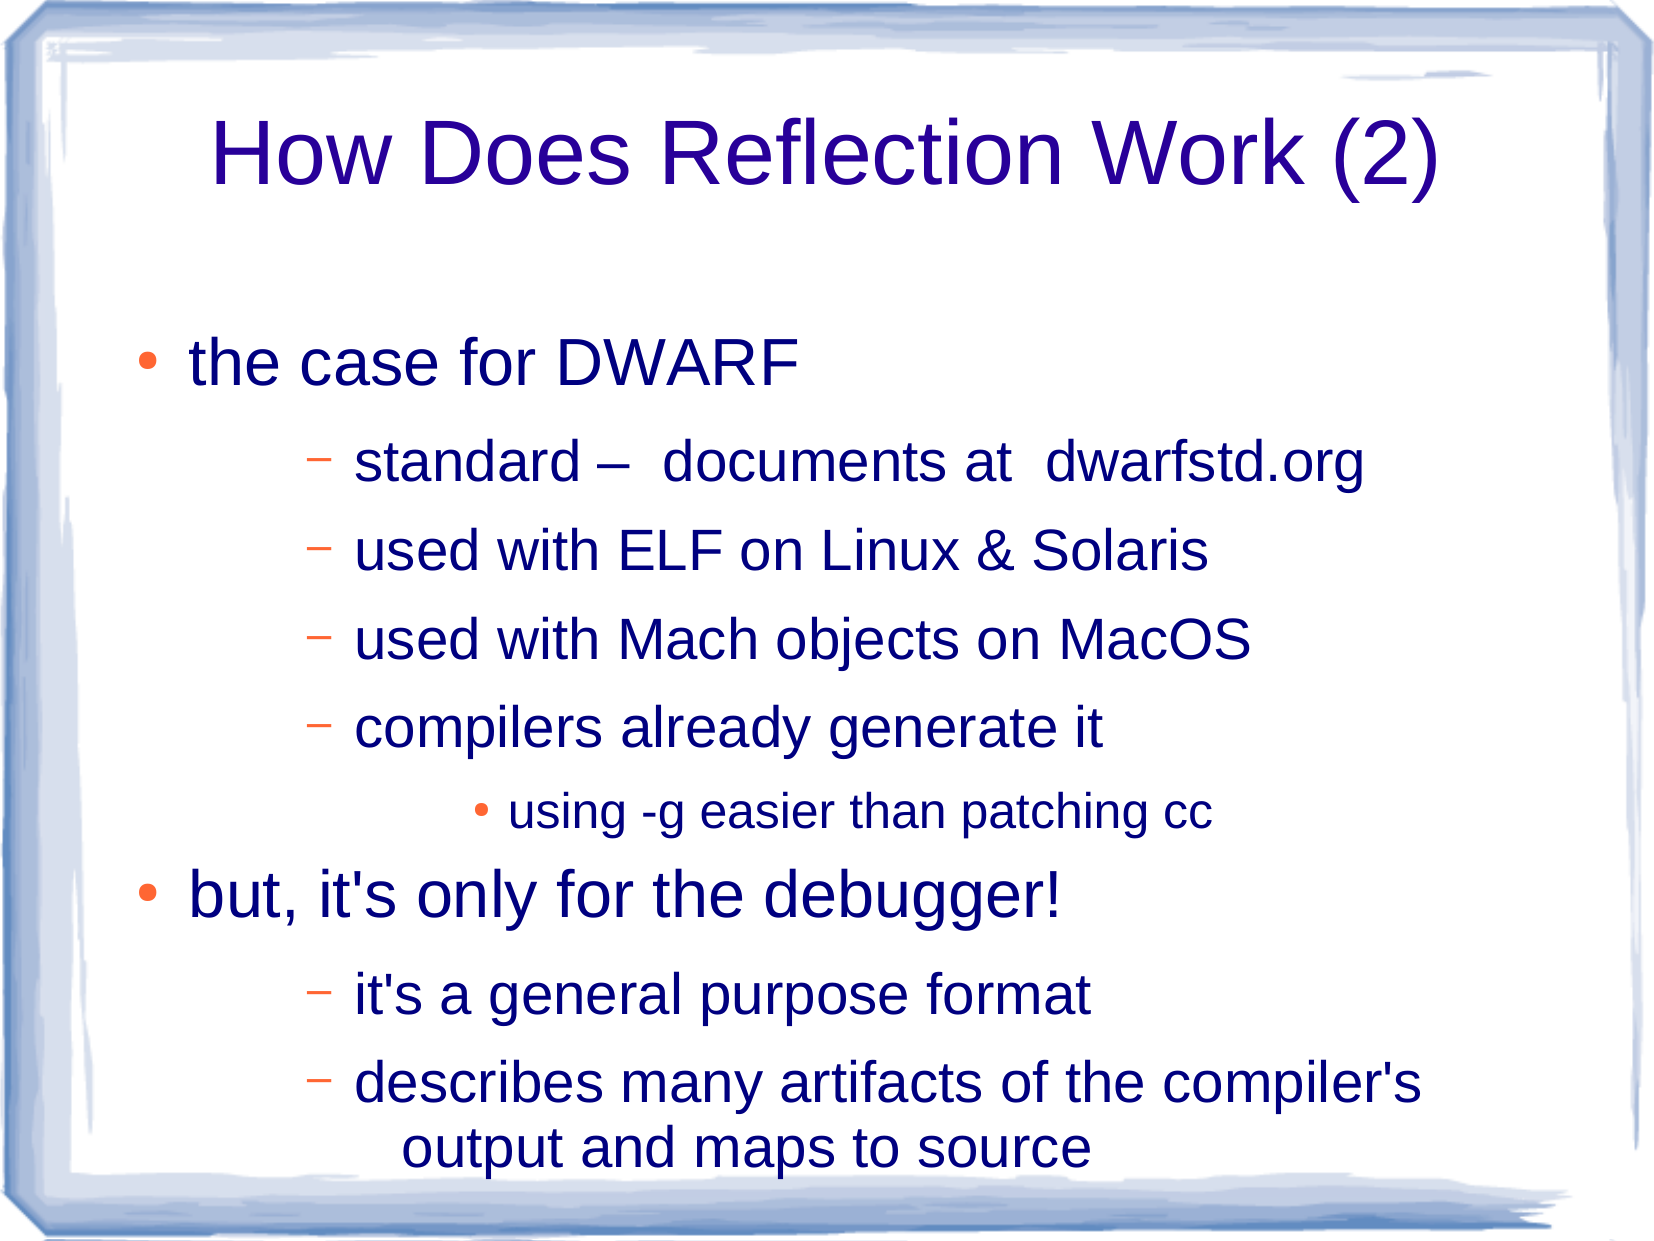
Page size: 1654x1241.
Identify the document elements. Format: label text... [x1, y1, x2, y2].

title How Does Reflection Work (2) [82, 56, 1571, 250]
picture [0, 0, 1654, 1241]
list the case for DWARF standard – documents at dwarfstd.org used with ELF on Linux & Solaris used with Mach objects on MacOS compilers already generate it using -g easier than patching cc but, it's only for the debugger! it's a general purpose format describes many artifacts of the compiler's output and maps to source [118, 324, 1571, 1181]
